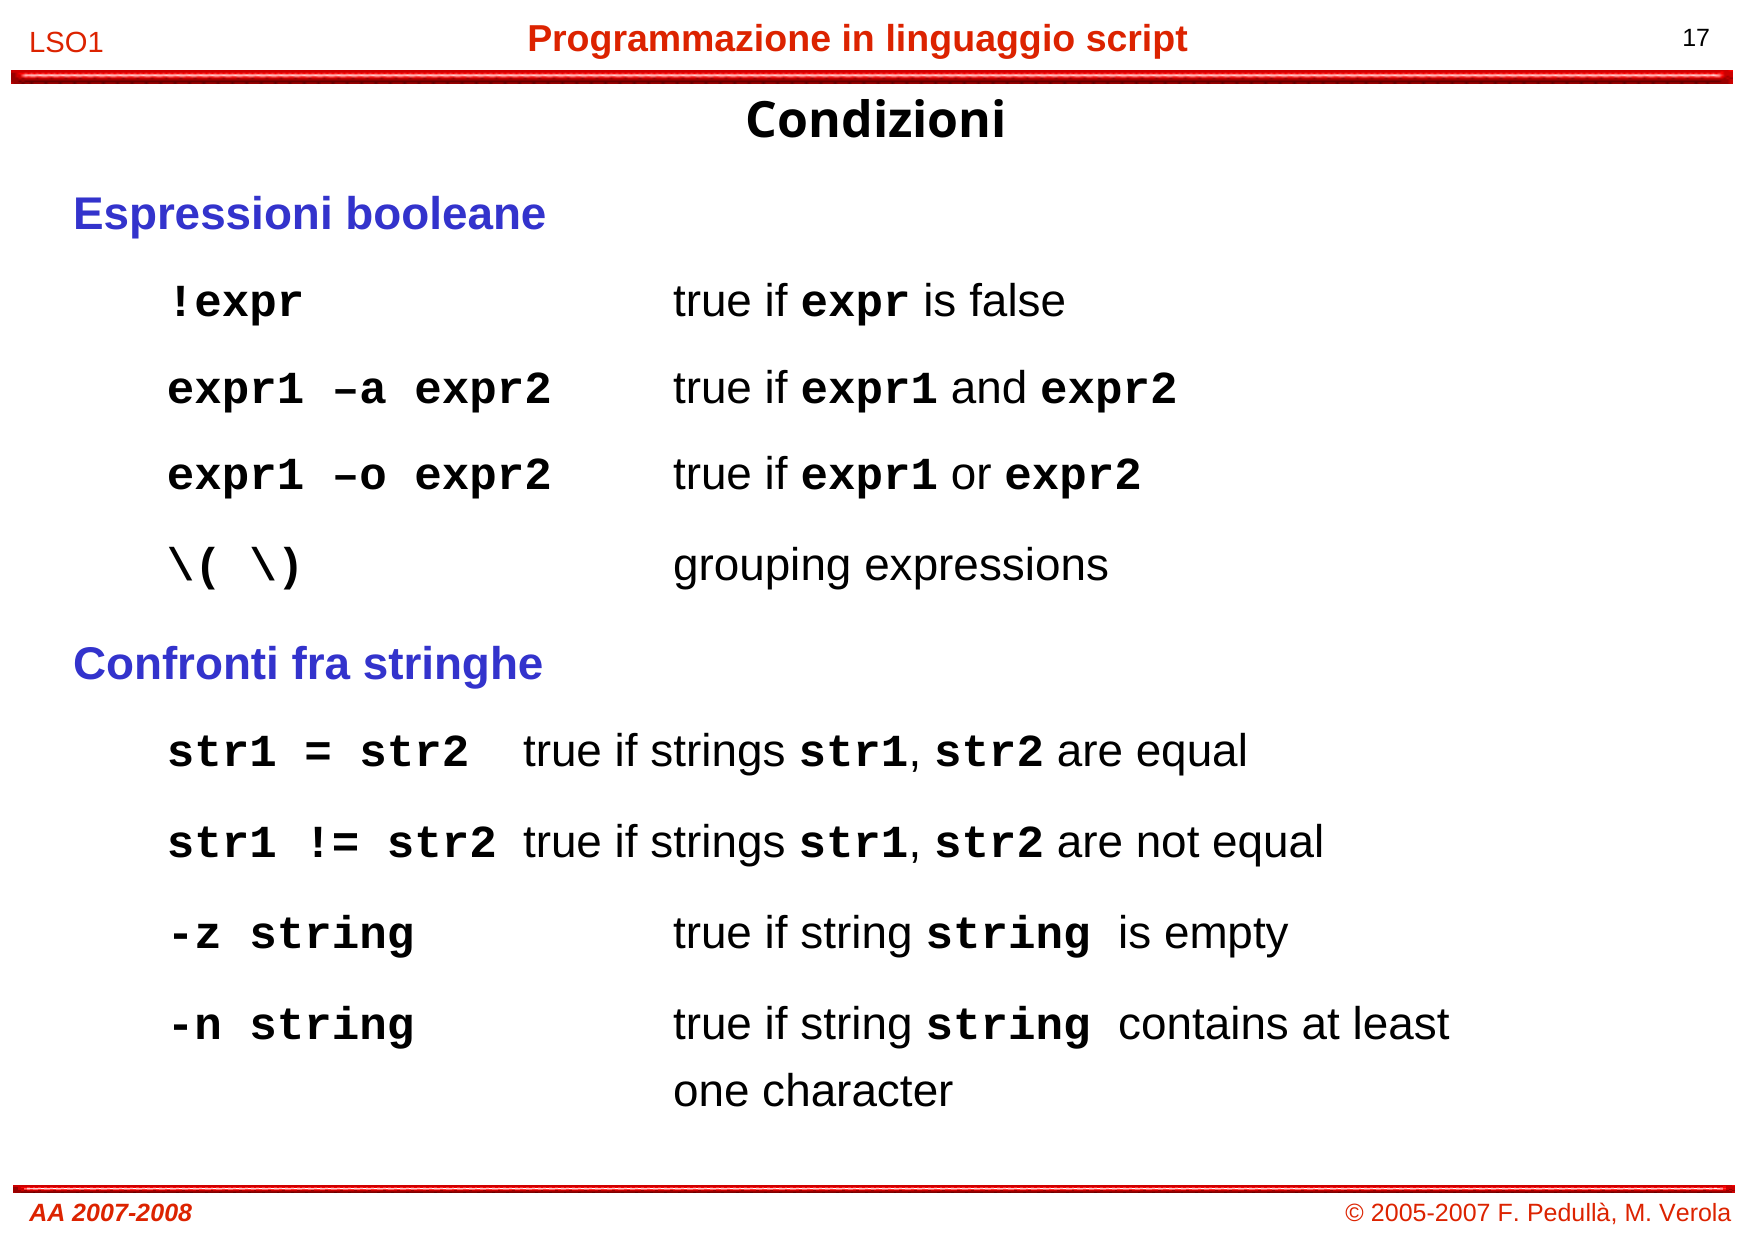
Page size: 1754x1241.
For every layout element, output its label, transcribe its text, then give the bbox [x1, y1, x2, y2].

picture [13, 1185, 1735, 1193]
title Condizioni [720, 72, 1033, 168]
picture [11, 70, 1733, 84]
list Espressioni booleane !expr true if expr is false expr1 –a expr2 true if expr1 and expr2 expr1 –o expr2 true if expr1 or expr2 \( \) grouping expressions Confronti fra stringhe str1 = str2 true if strings str1, str2 are equal str1 != str2 true if strings str1, str2 are not equal -z string true if string string is empty -n string true if string string contains at least one character [58, 177, 1696, 1127]
